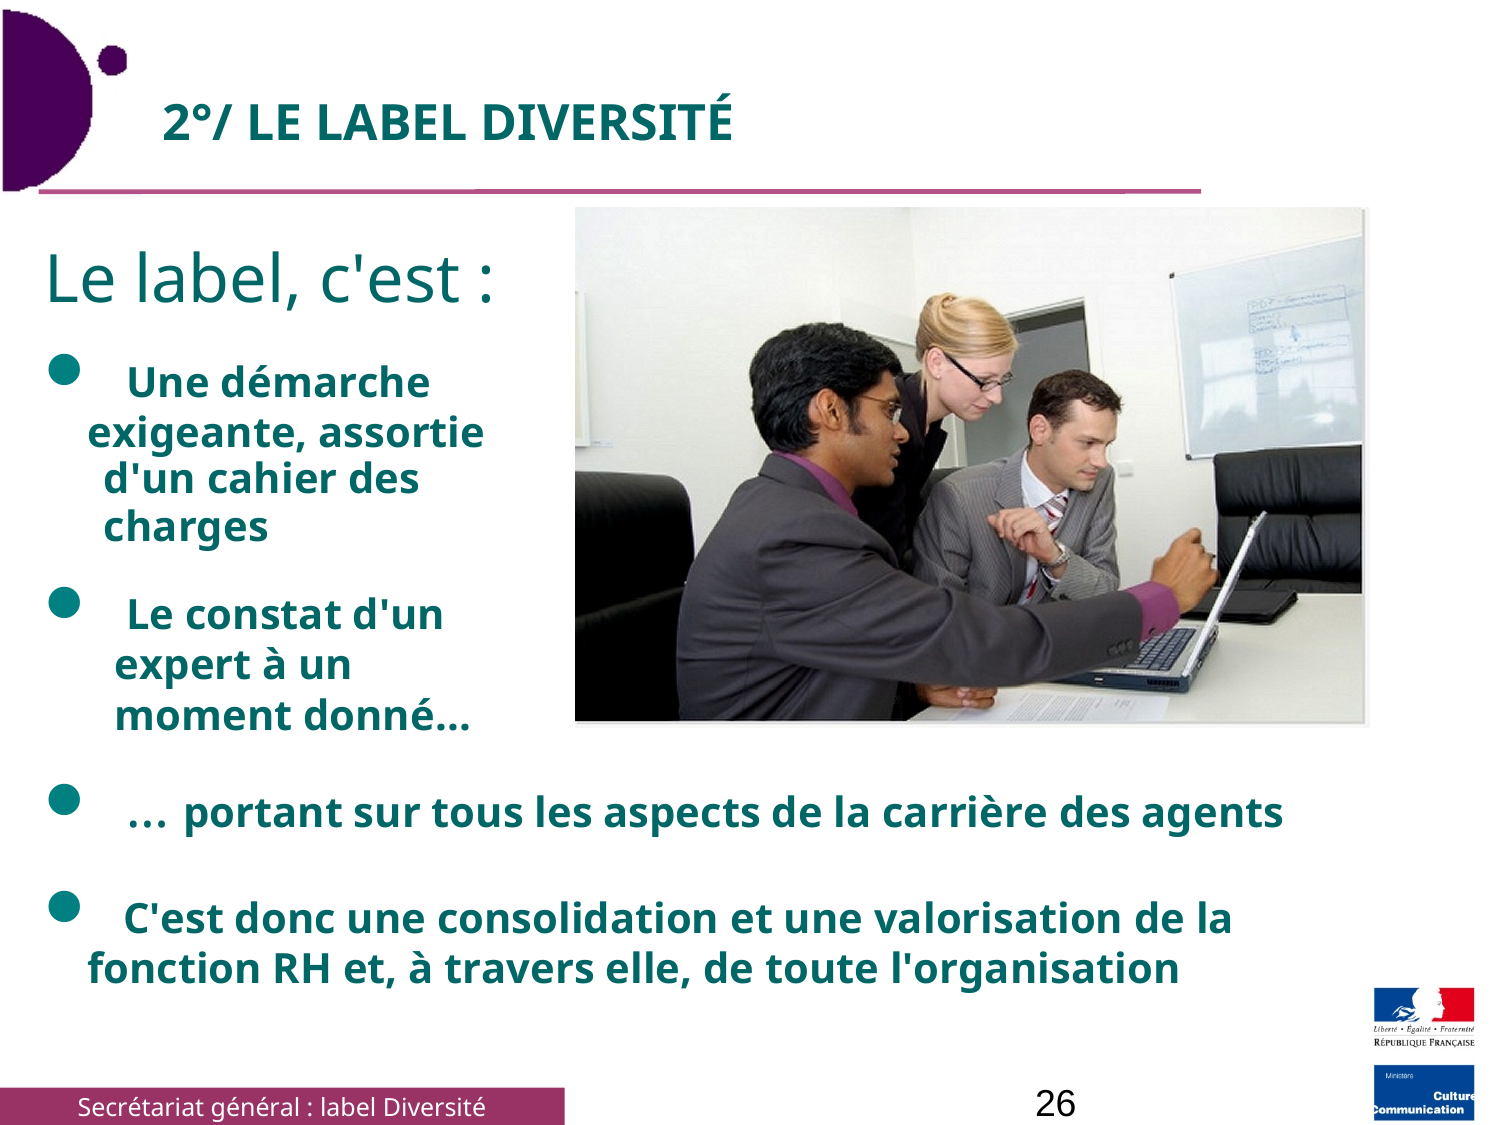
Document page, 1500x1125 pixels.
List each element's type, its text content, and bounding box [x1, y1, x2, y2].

text_box Le constat d'un expert à un moment donné... [29, 570, 502, 752]
text_box C'est donc une consolidation et une valorisation de la fonction RH et, à travers elle, de toute l'organisation [29, 873, 1359, 1004]
text_box … portant sur tous les aspects de la carrière des agents [29, 767, 1359, 861]
text_box Le label, c'est : [29, 231, 575, 325]
text_box Une démarche exigeante, assortie d'un cahier des charges [29, 337, 532, 562]
picture [575, 206, 1370, 728]
text_box 2°/ LE LABEL DIVERSITÉ [147, 81, 1418, 160]
picture [0, 0, 149, 204]
text_box <numéro> [1020, 1071, 1370, 1125]
picture [1370, 979, 1477, 1125]
